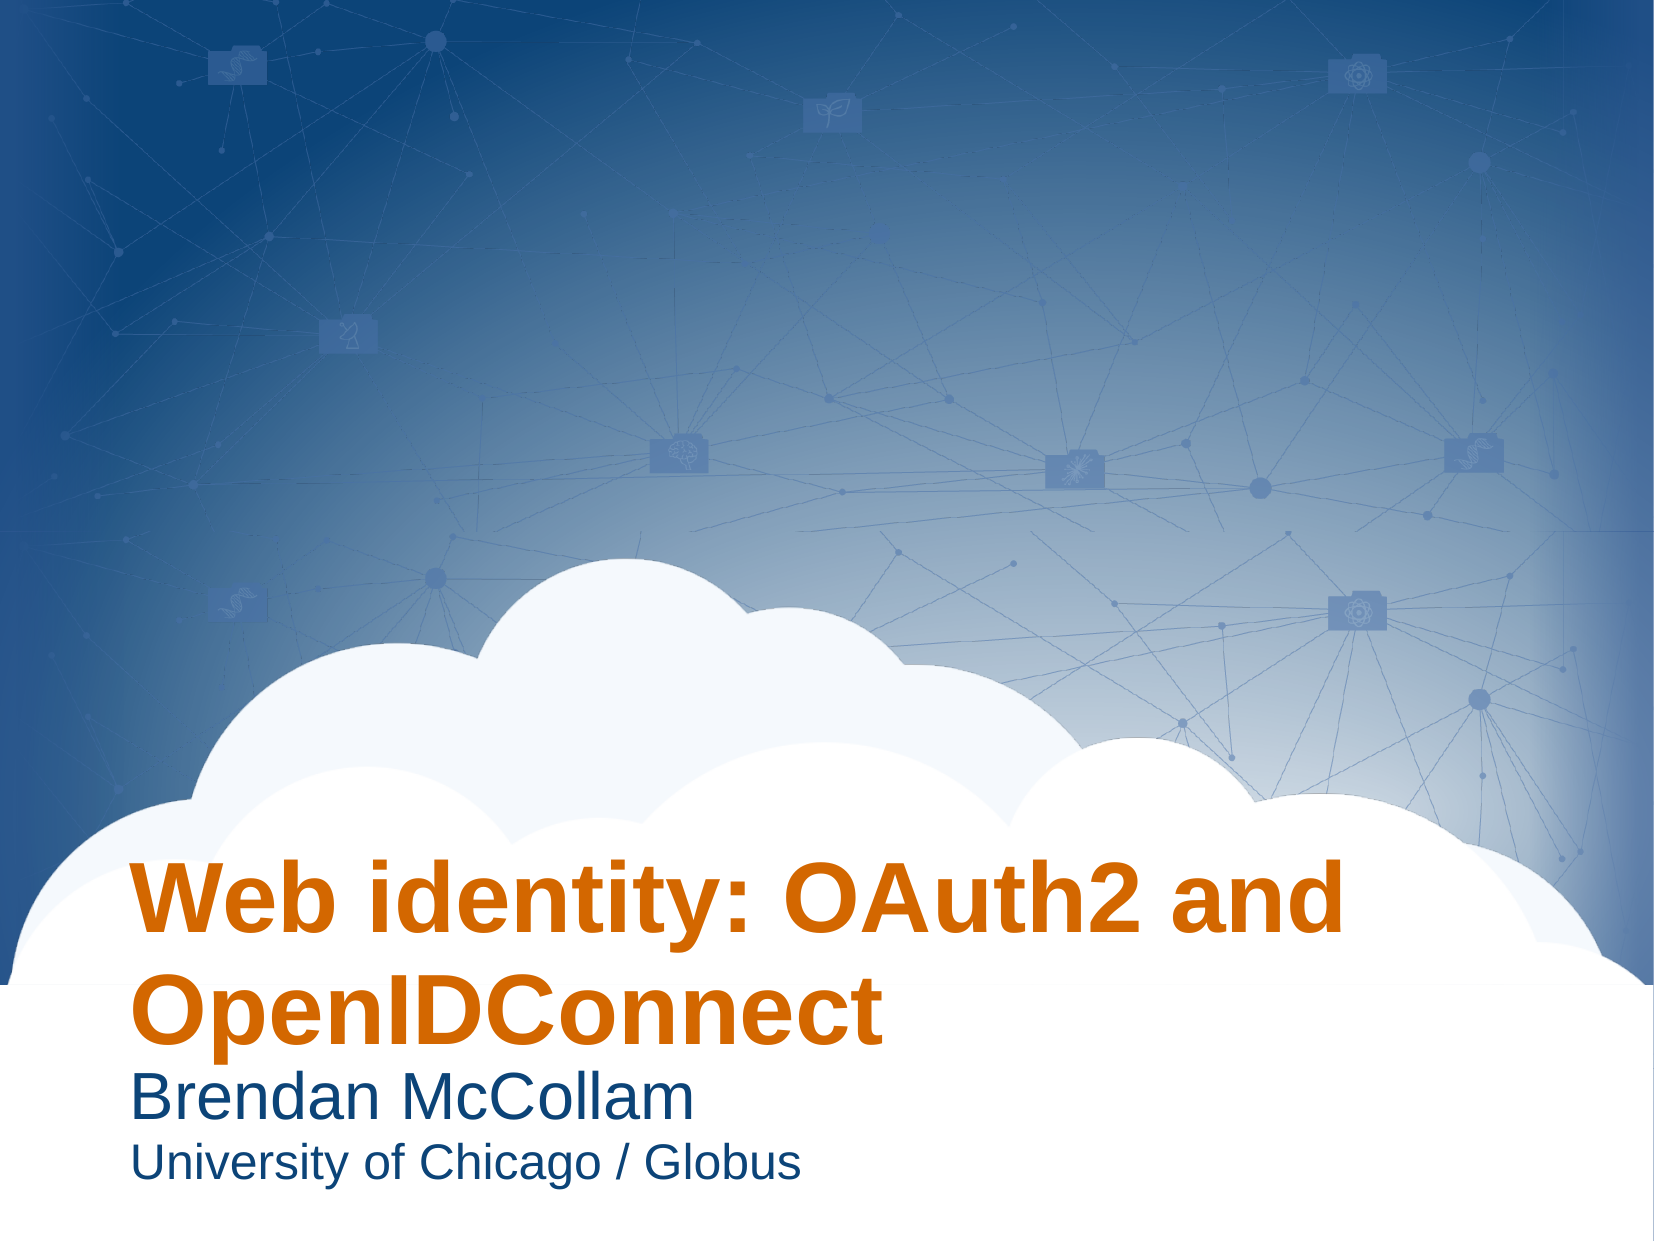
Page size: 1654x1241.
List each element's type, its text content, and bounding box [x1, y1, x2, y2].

subtitle Brendan McCollam University of Chicago / Globus [129, 1039, 1548, 1210]
picture [0, 0, 1654, 985]
title Web identity: OAuth2 and OpenIDConnect [129, 835, 1430, 1039]
